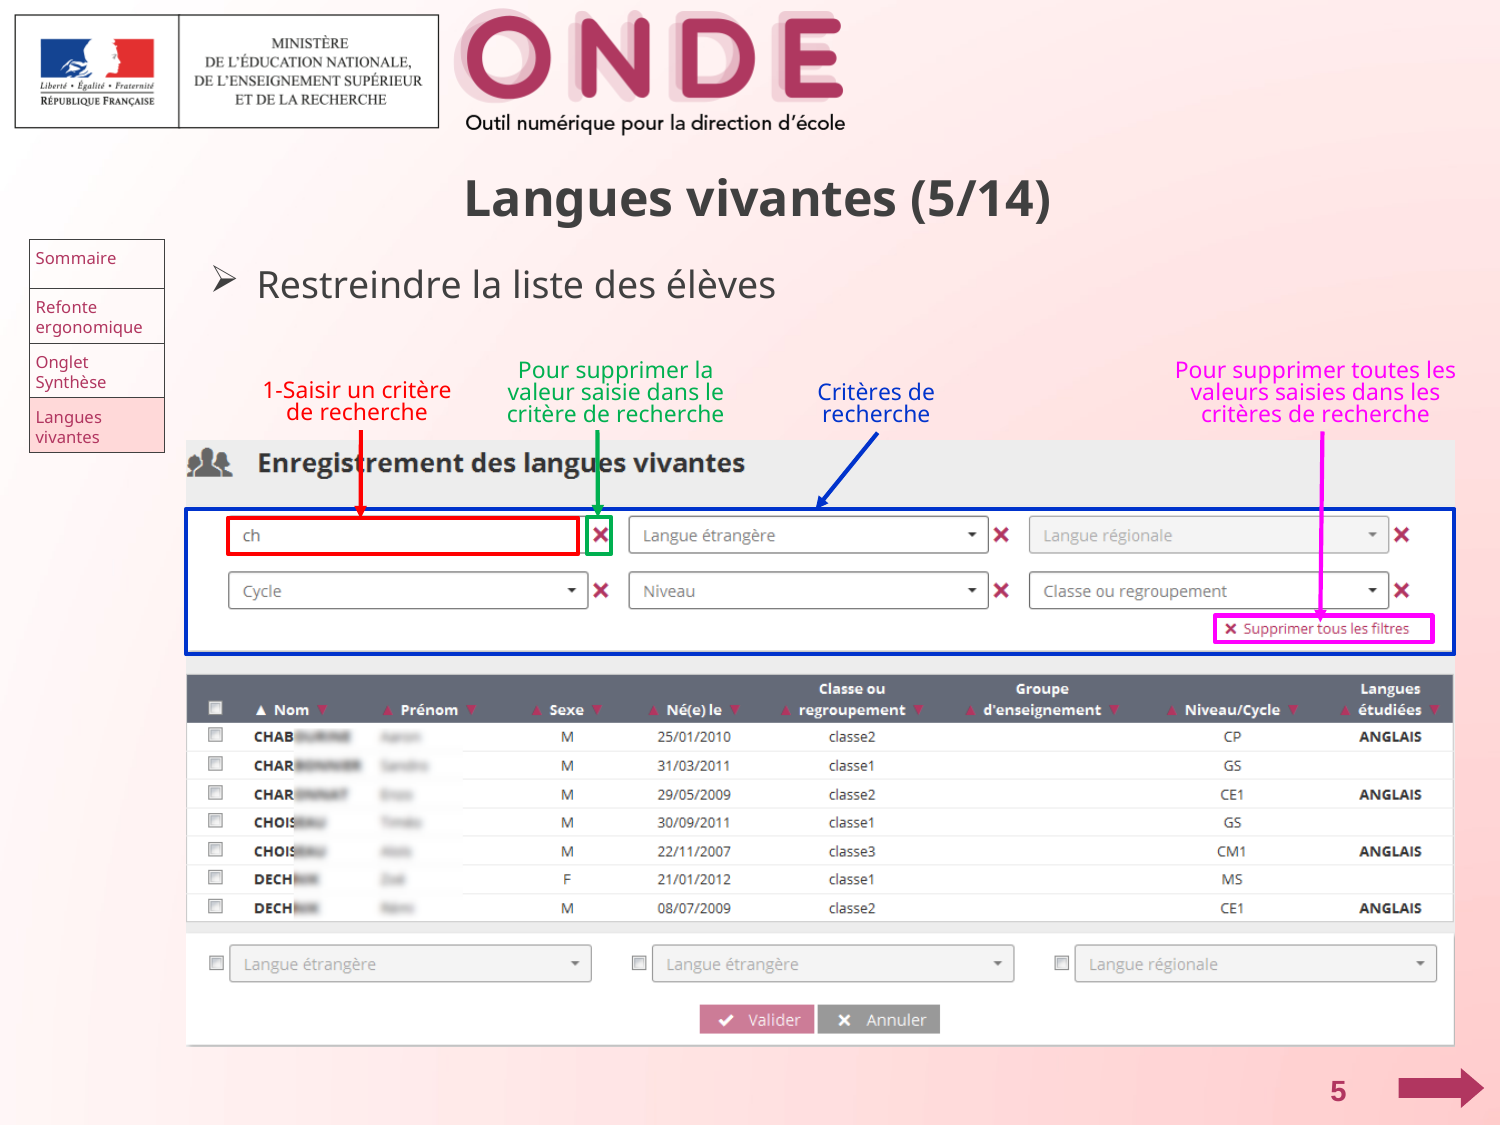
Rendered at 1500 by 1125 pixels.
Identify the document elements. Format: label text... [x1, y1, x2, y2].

text_box 1-Saisir un critère de recherche [236, 373, 478, 461]
text_box <numéro> [1257, 1064, 1420, 1117]
table_header Sommaire [30, 240, 164, 288]
text_box Langues vivantes (5/14) [82, 154, 1433, 238]
text_box [1399, 1070, 1483, 1106]
text_box Critères de recherche [779, 375, 973, 445]
table_cell Refonte ergonomique [30, 289, 164, 343]
table_cell Langues vivantes [30, 398, 164, 452]
text_box Pour supprimer la valeur saisie dans le critère de recherche [477, 353, 754, 441]
picture [0, 0, 1500, 1125]
table_cell Onglet Synthèse [30, 344, 164, 397]
text_box Restreindre la liste des élèves [195, 262, 1379, 440]
text_box Pour supprimer toutes les valeurs saisies dans les critères de recherche [1154, 353, 1477, 445]
